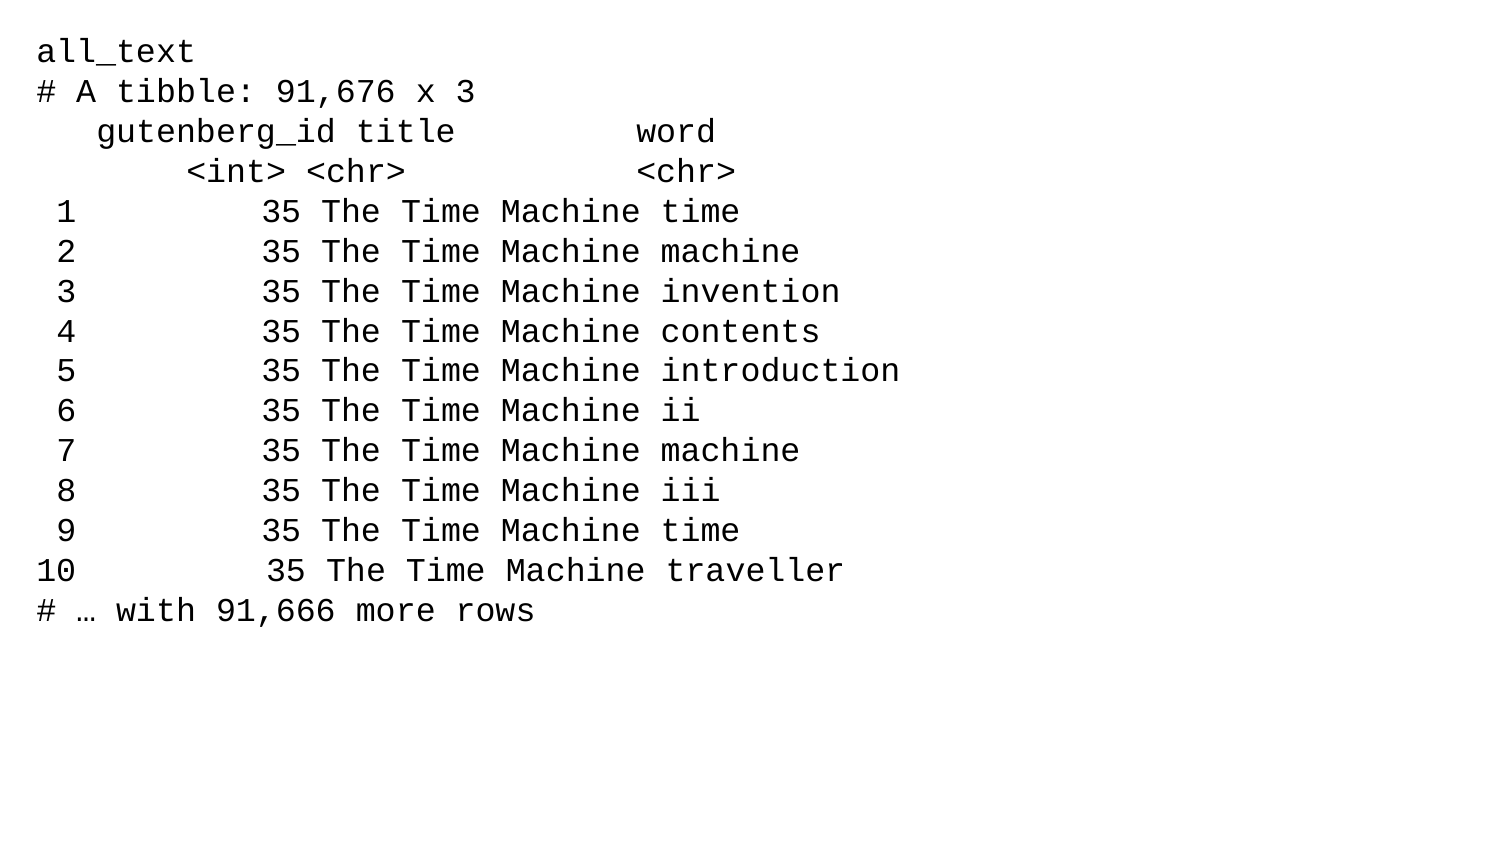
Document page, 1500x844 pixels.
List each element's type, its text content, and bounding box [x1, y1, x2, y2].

text_box all_text # A tibble: 91,676 x 3 gutenberg_id title word <int> <chr> <chr> 1 35 The Time Machine time 2 35 The Time Machine machine 3 35 The Time Machine invention 4 35 The Time Machine contents 5 35 The Time Machine introduction 6 35 The Time Machine ii 7 35 The Time Machine machine 8 35 The Time Machine iii 9 35 The Time Machine time 10 35 The Time Machine traveller # … with 91,666 more rows [21, 14, 1469, 809]
